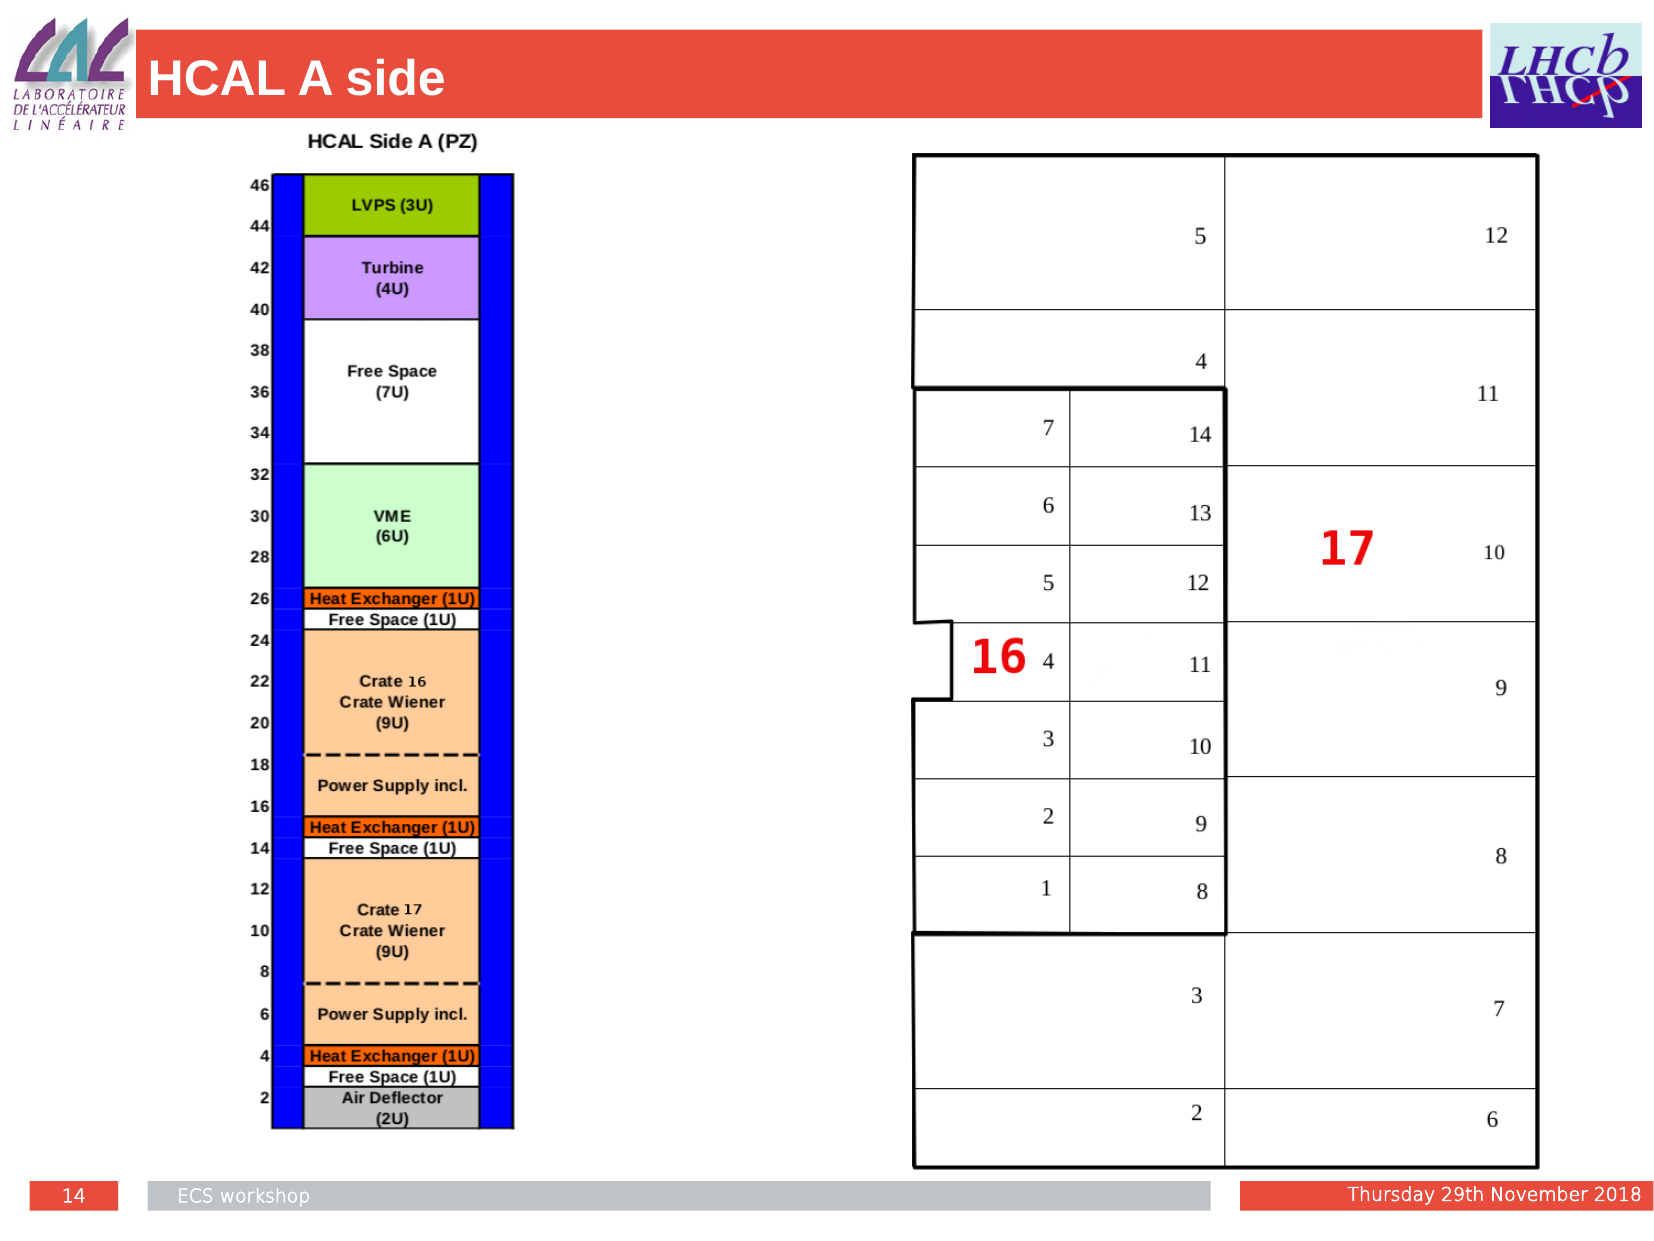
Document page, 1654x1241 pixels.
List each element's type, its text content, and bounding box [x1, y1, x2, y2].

title HCAL A side [147, 29, 1483, 107]
picture [1490, 23, 1642, 128]
picture [12, 15, 136, 130]
picture [210, 126, 537, 1144]
picture [911, 152, 1542, 1170]
